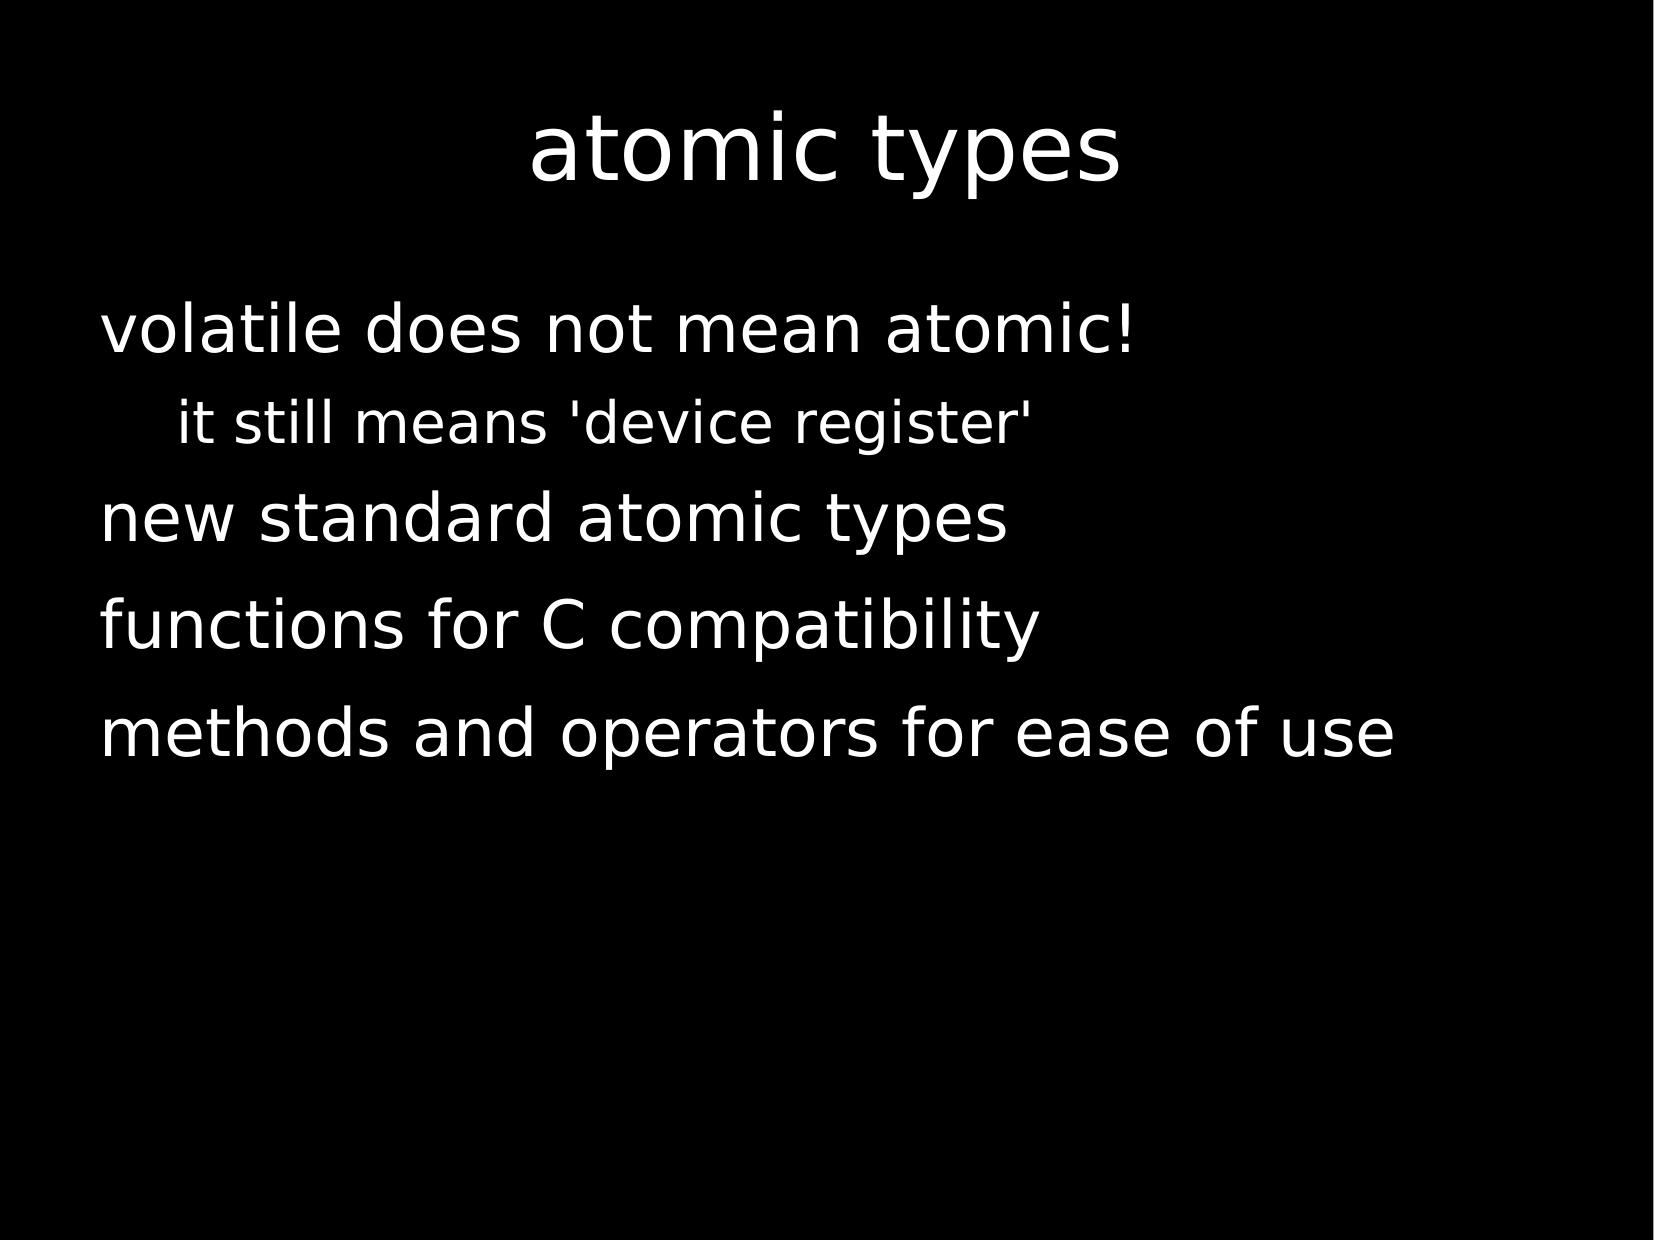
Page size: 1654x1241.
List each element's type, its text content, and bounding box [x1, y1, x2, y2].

title atomic types [82, 53, 1570, 252]
list volatile does not mean atomic! it still means 'device register' new standard atomic types functions for C compatibility methods and operators for ease of use [82, 290, 1570, 1094]
